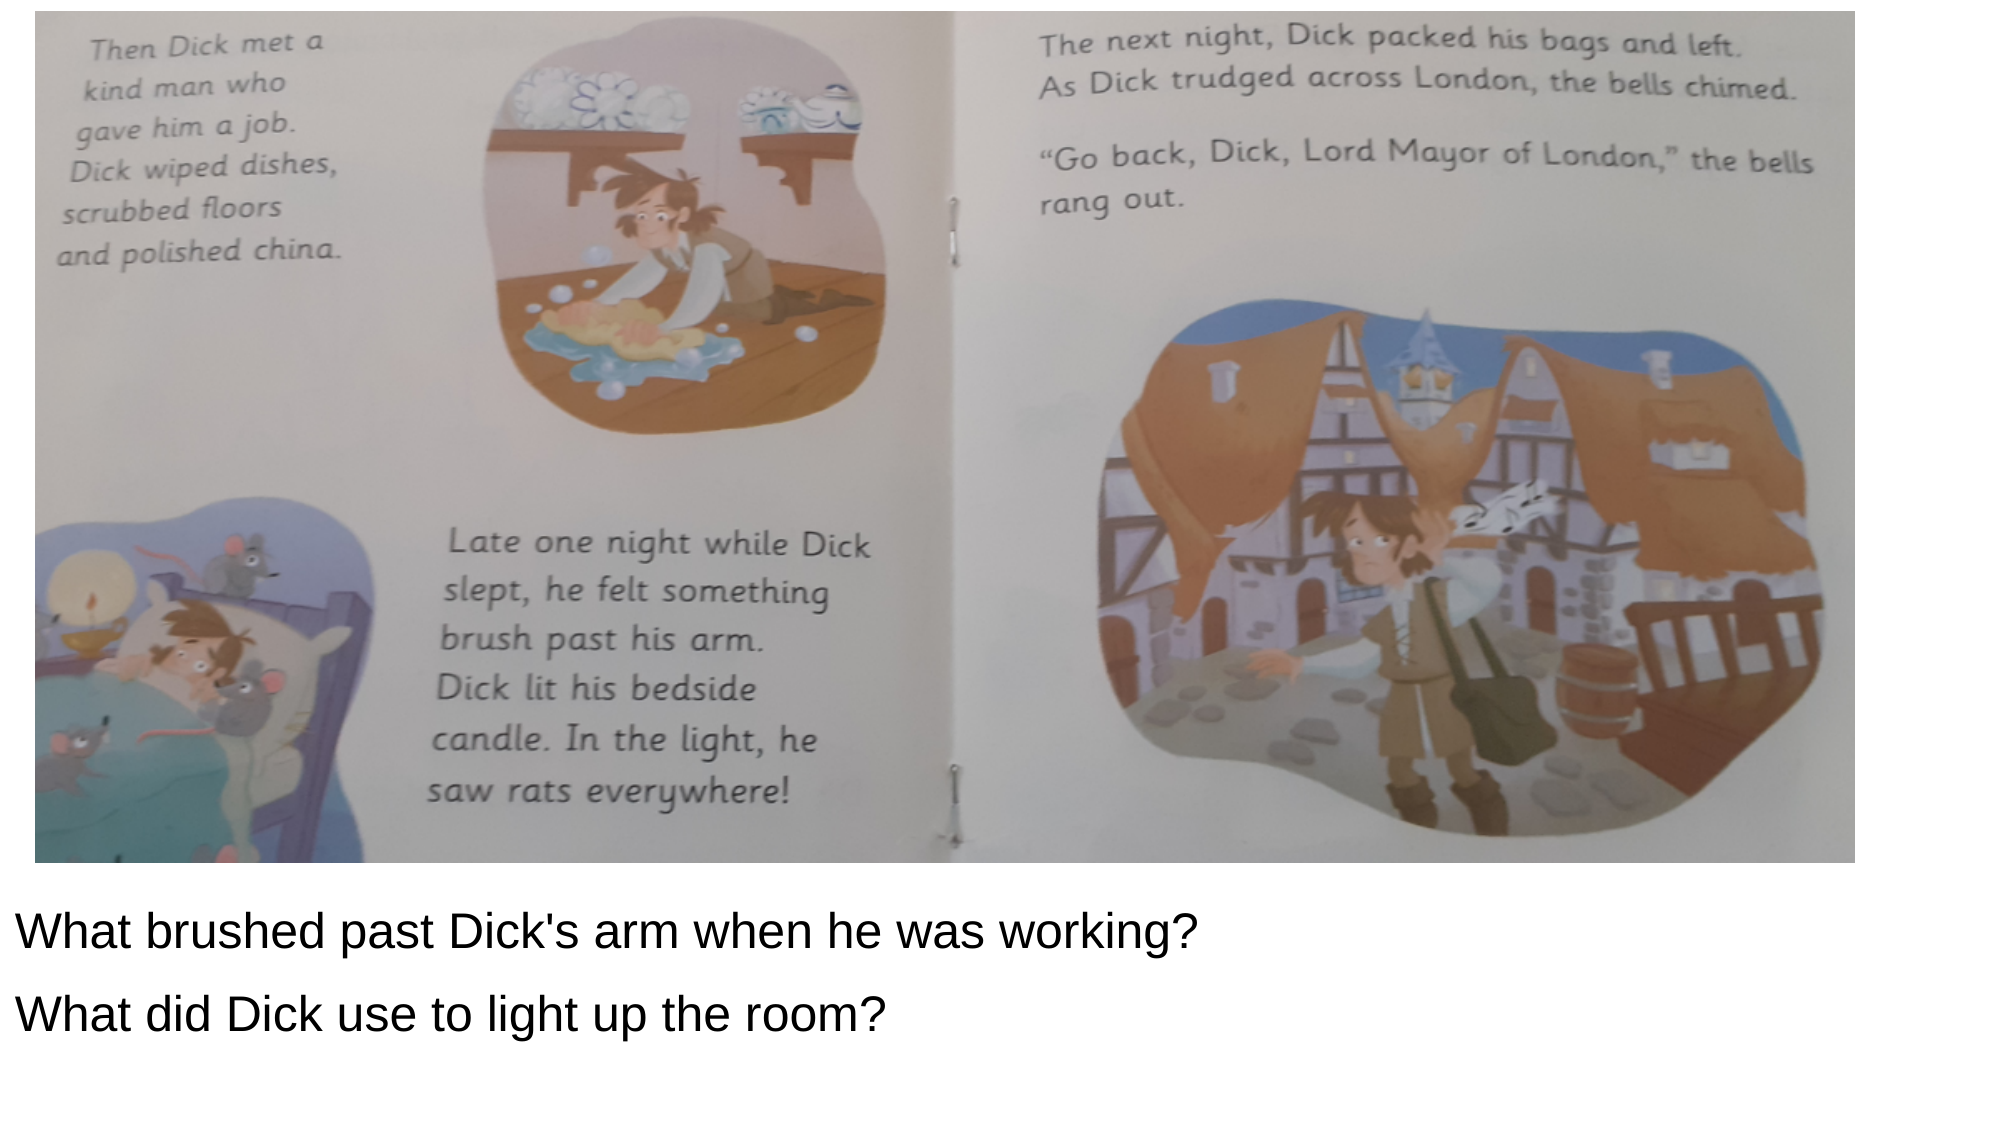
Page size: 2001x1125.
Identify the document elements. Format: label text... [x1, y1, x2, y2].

picture [35, 11, 1855, 863]
list What brushed past Dick's arm when he was working? What did Dick use to light up the room? [0, 897, 1985, 1097]
